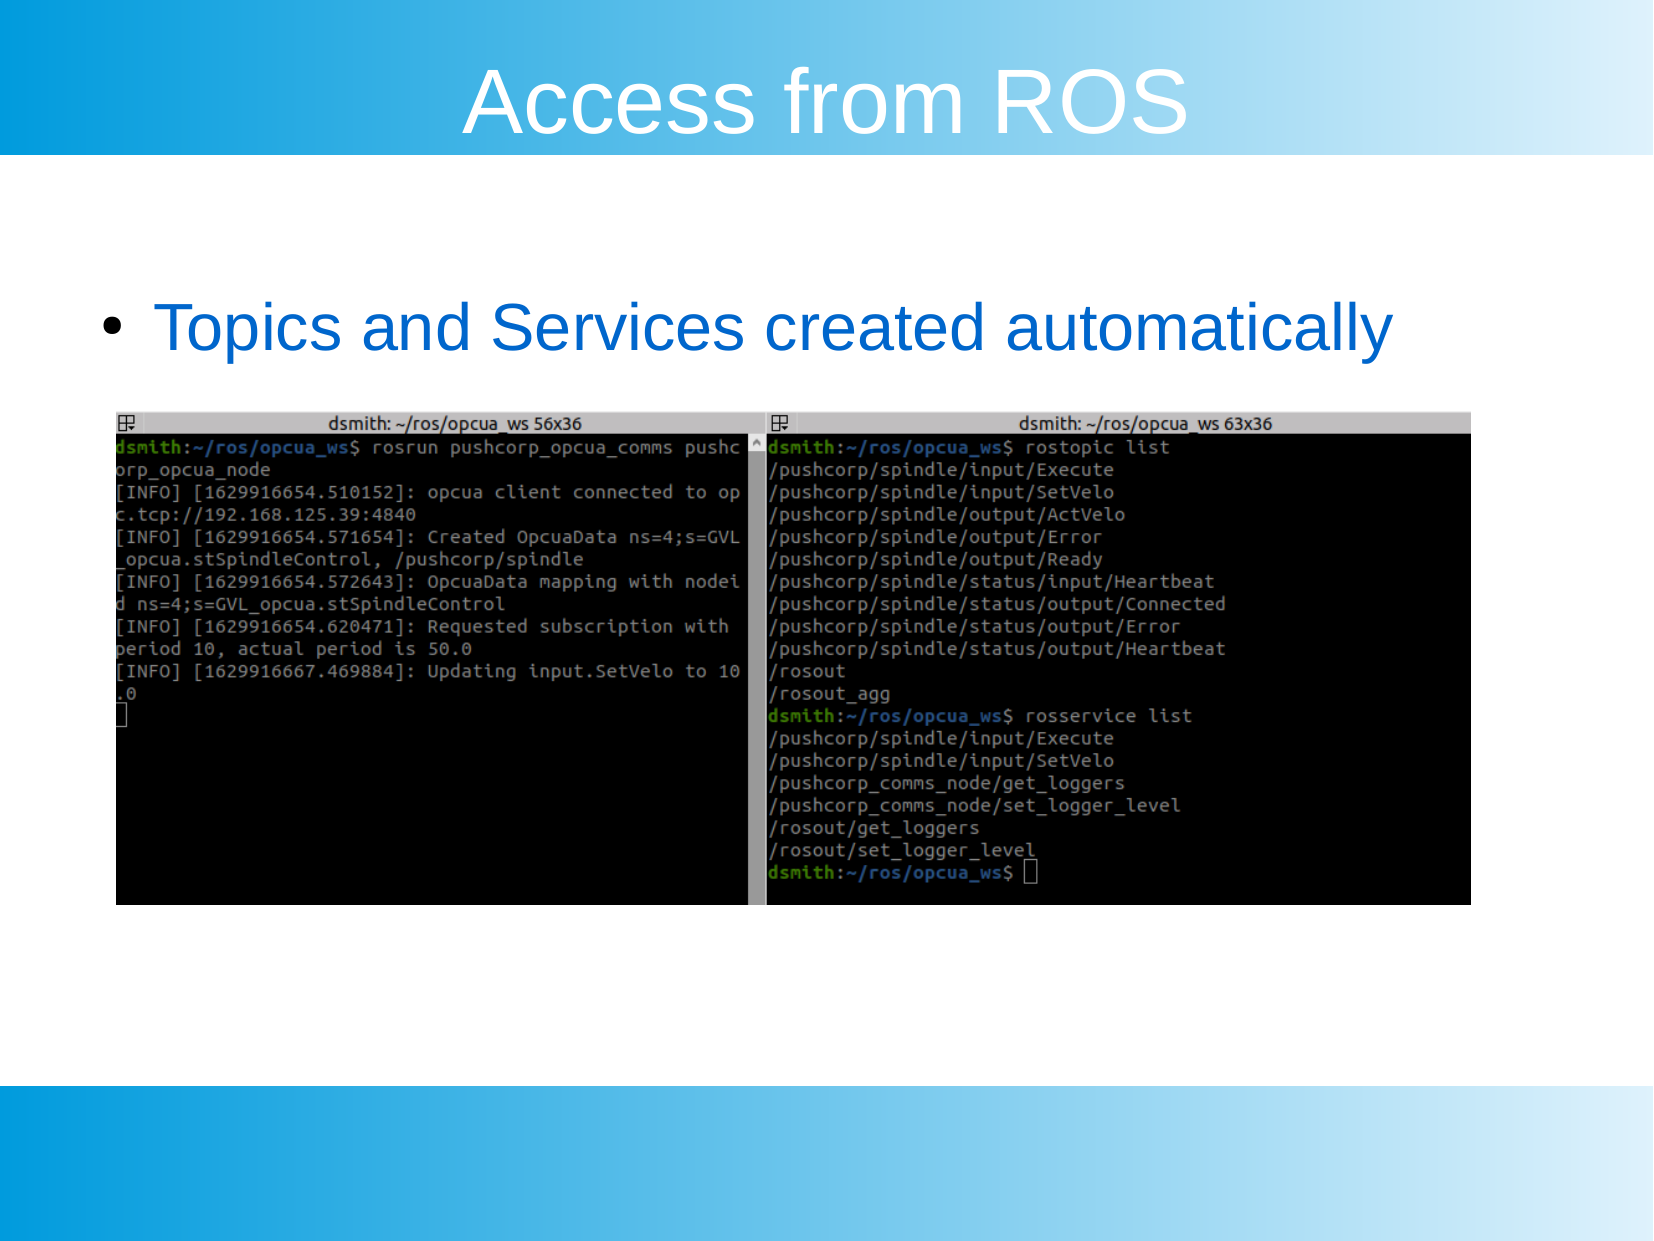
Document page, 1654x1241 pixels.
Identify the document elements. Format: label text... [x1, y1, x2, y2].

title Access from ROS [82, 49, 1571, 155]
list Topics and Services created automatically [82, 290, 1571, 1010]
picture [116, 404, 1471, 905]
